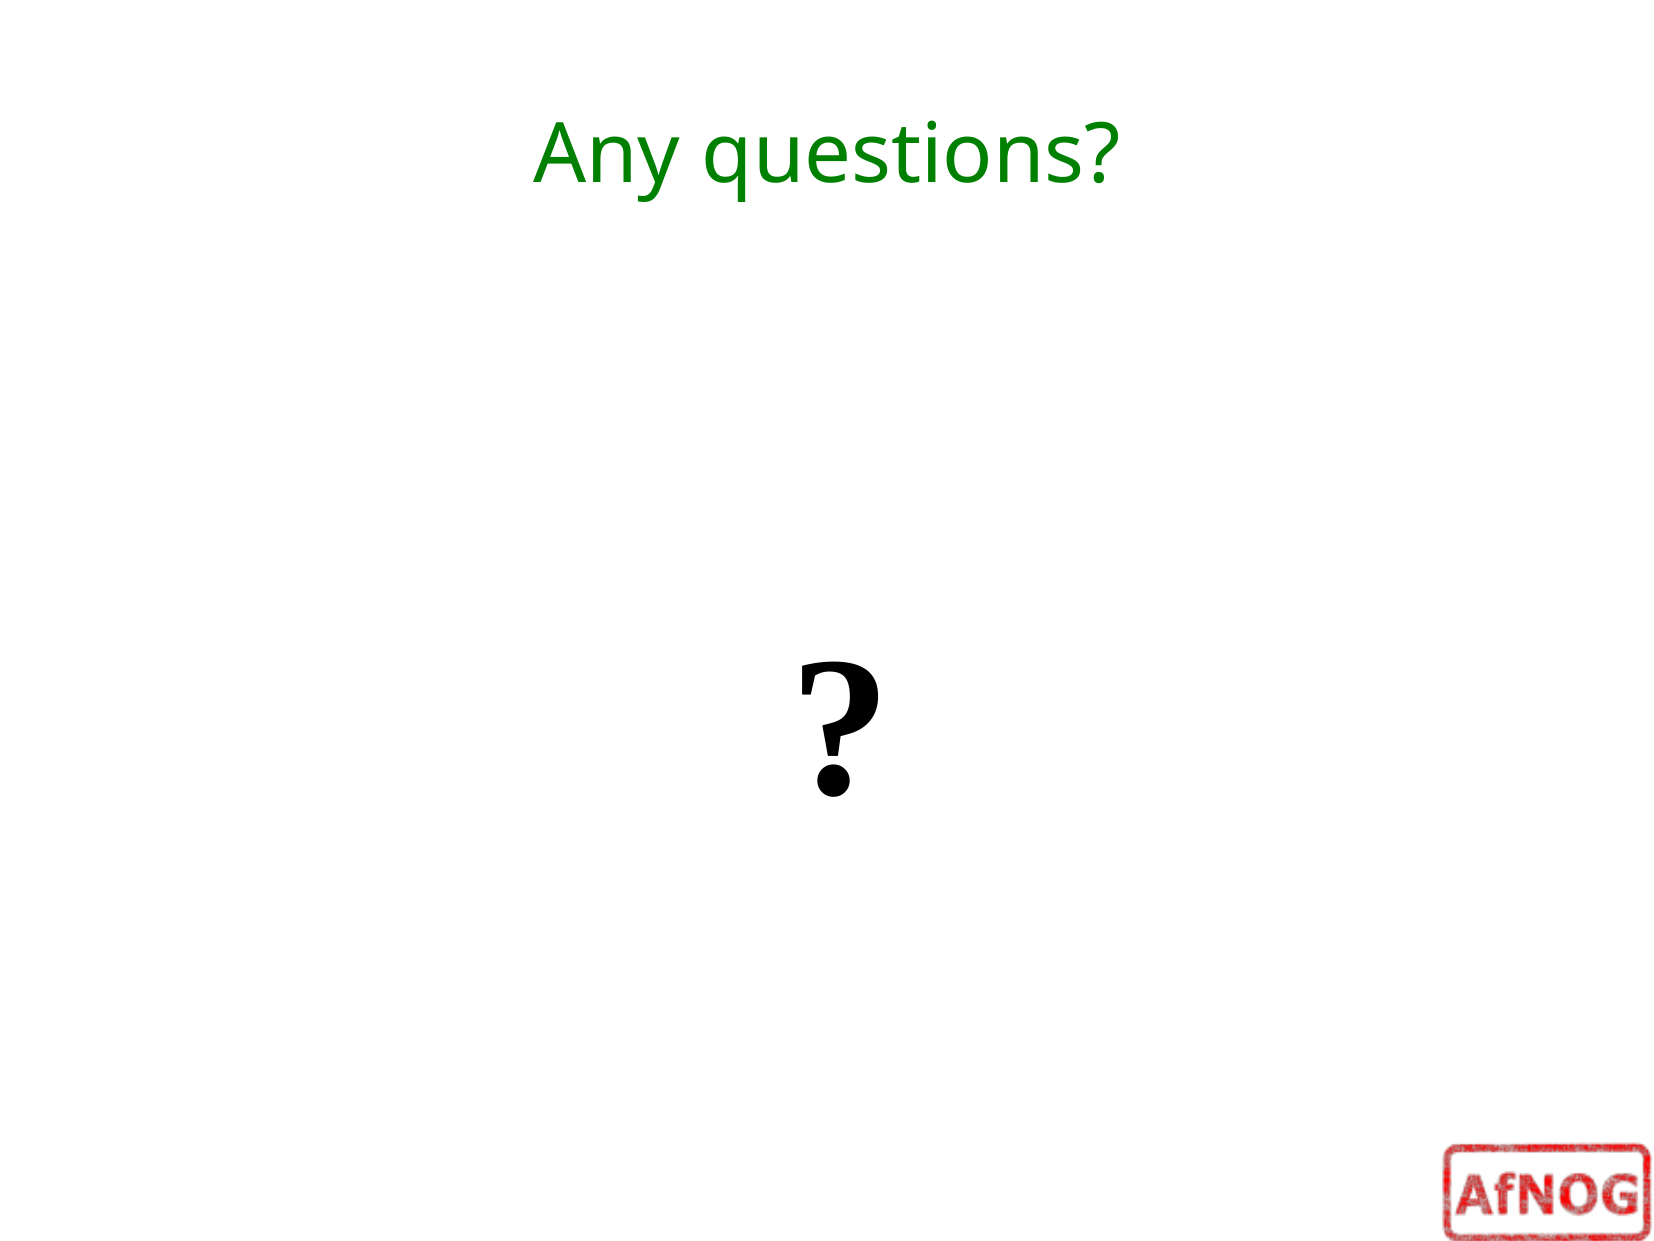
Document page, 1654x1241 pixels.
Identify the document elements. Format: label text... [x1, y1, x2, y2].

picture [1441, 1141, 1654, 1241]
subtitle ? [121, 322, 1561, 1133]
title Any questions? [121, 46, 1534, 254]
